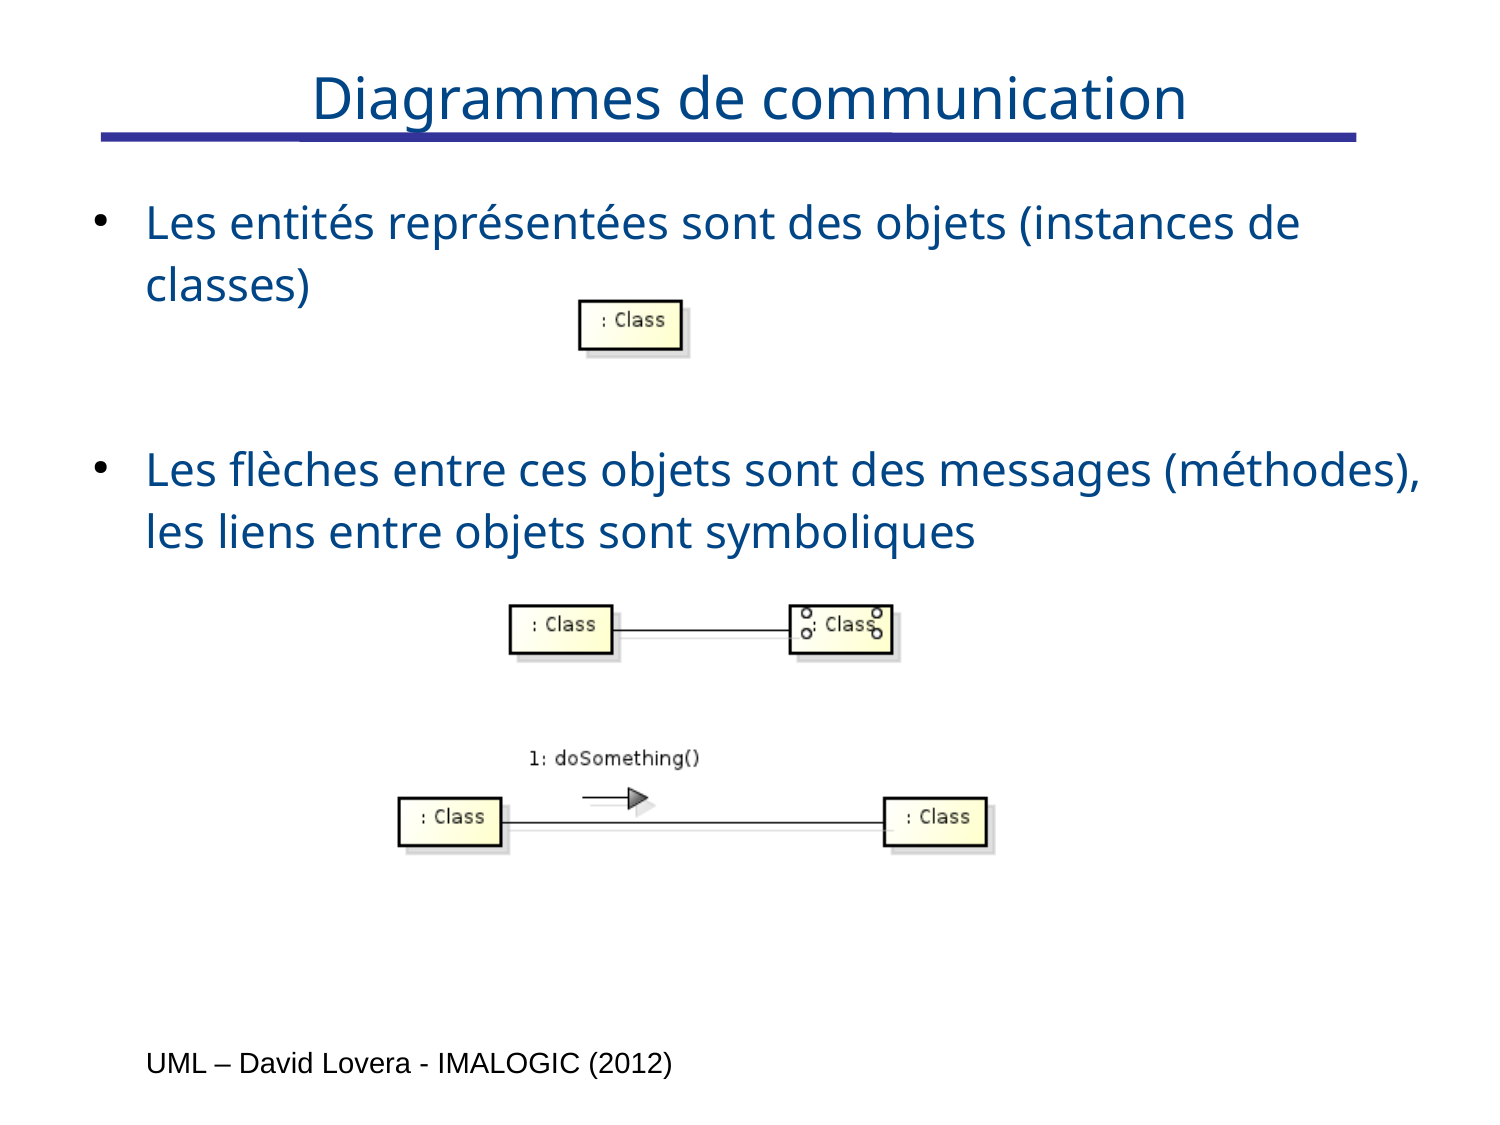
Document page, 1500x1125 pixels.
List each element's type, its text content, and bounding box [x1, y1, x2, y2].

title Diagrammes de communication [74, 44, 1425, 150]
list Les entités représentées sont des objets (instances de classes) Les flèches entre ces objets sont des messages (méthodes), les liens entre objets sont symboliques [74, 190, 1425, 953]
picture [365, 734, 1021, 879]
picture [555, 284, 705, 367]
picture [495, 584, 914, 671]
list UML – David Lovera - IMALOGIC (2012) [74, 1047, 1425, 1087]
